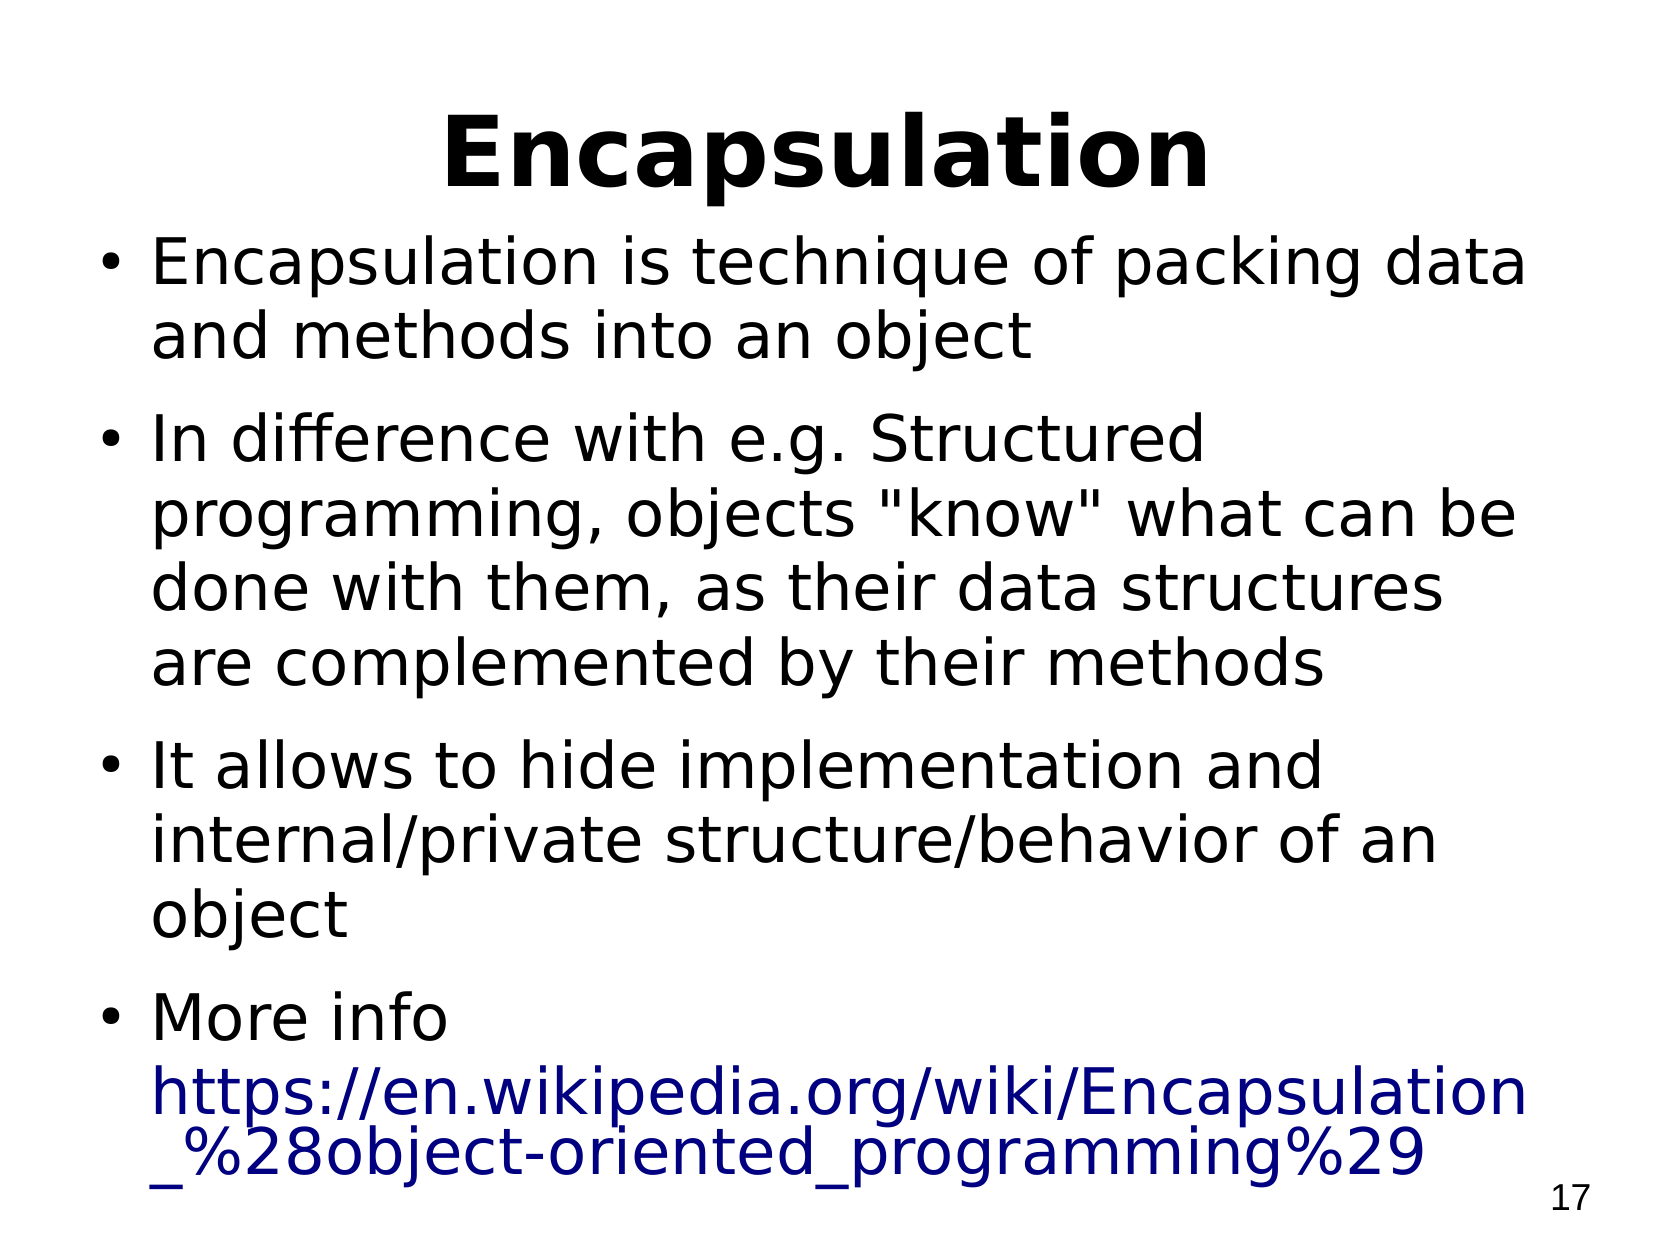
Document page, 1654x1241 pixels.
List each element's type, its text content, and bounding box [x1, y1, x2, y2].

title Encapsulation [82, 49, 1571, 257]
list Encapsulation is technique of packing data and methods into an object In difference with e.g. Structured programming, objects "know" what can be done with them, as their data structures are complemented by their methods It allows to hide implementation and internal/private structure/behavior of an object More info https://en.wikipedia.org/wiki/Encapsulation_%28object-oriented_programming%29 [82, 225, 1538, 1186]
